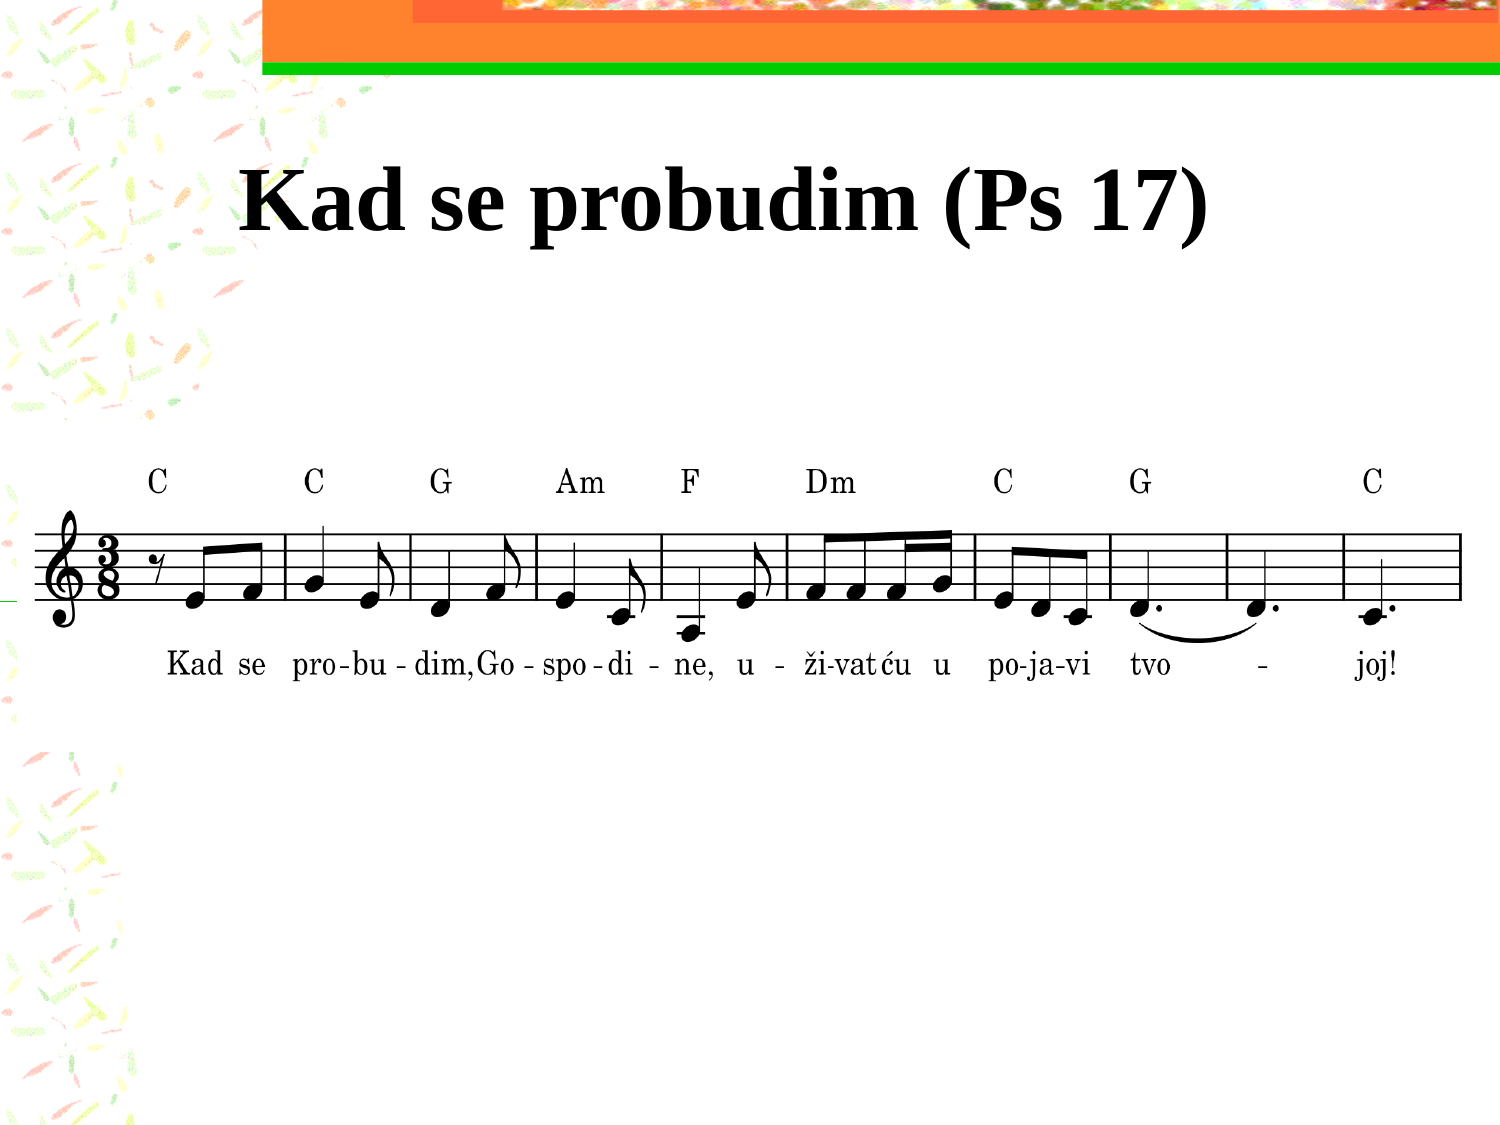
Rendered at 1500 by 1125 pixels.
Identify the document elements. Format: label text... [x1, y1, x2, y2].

picture [412, 0, 1500, 23]
title Kad se probudim (Ps 17) [87, 99, 1363, 288]
picture [0, 0, 1471, 1125]
